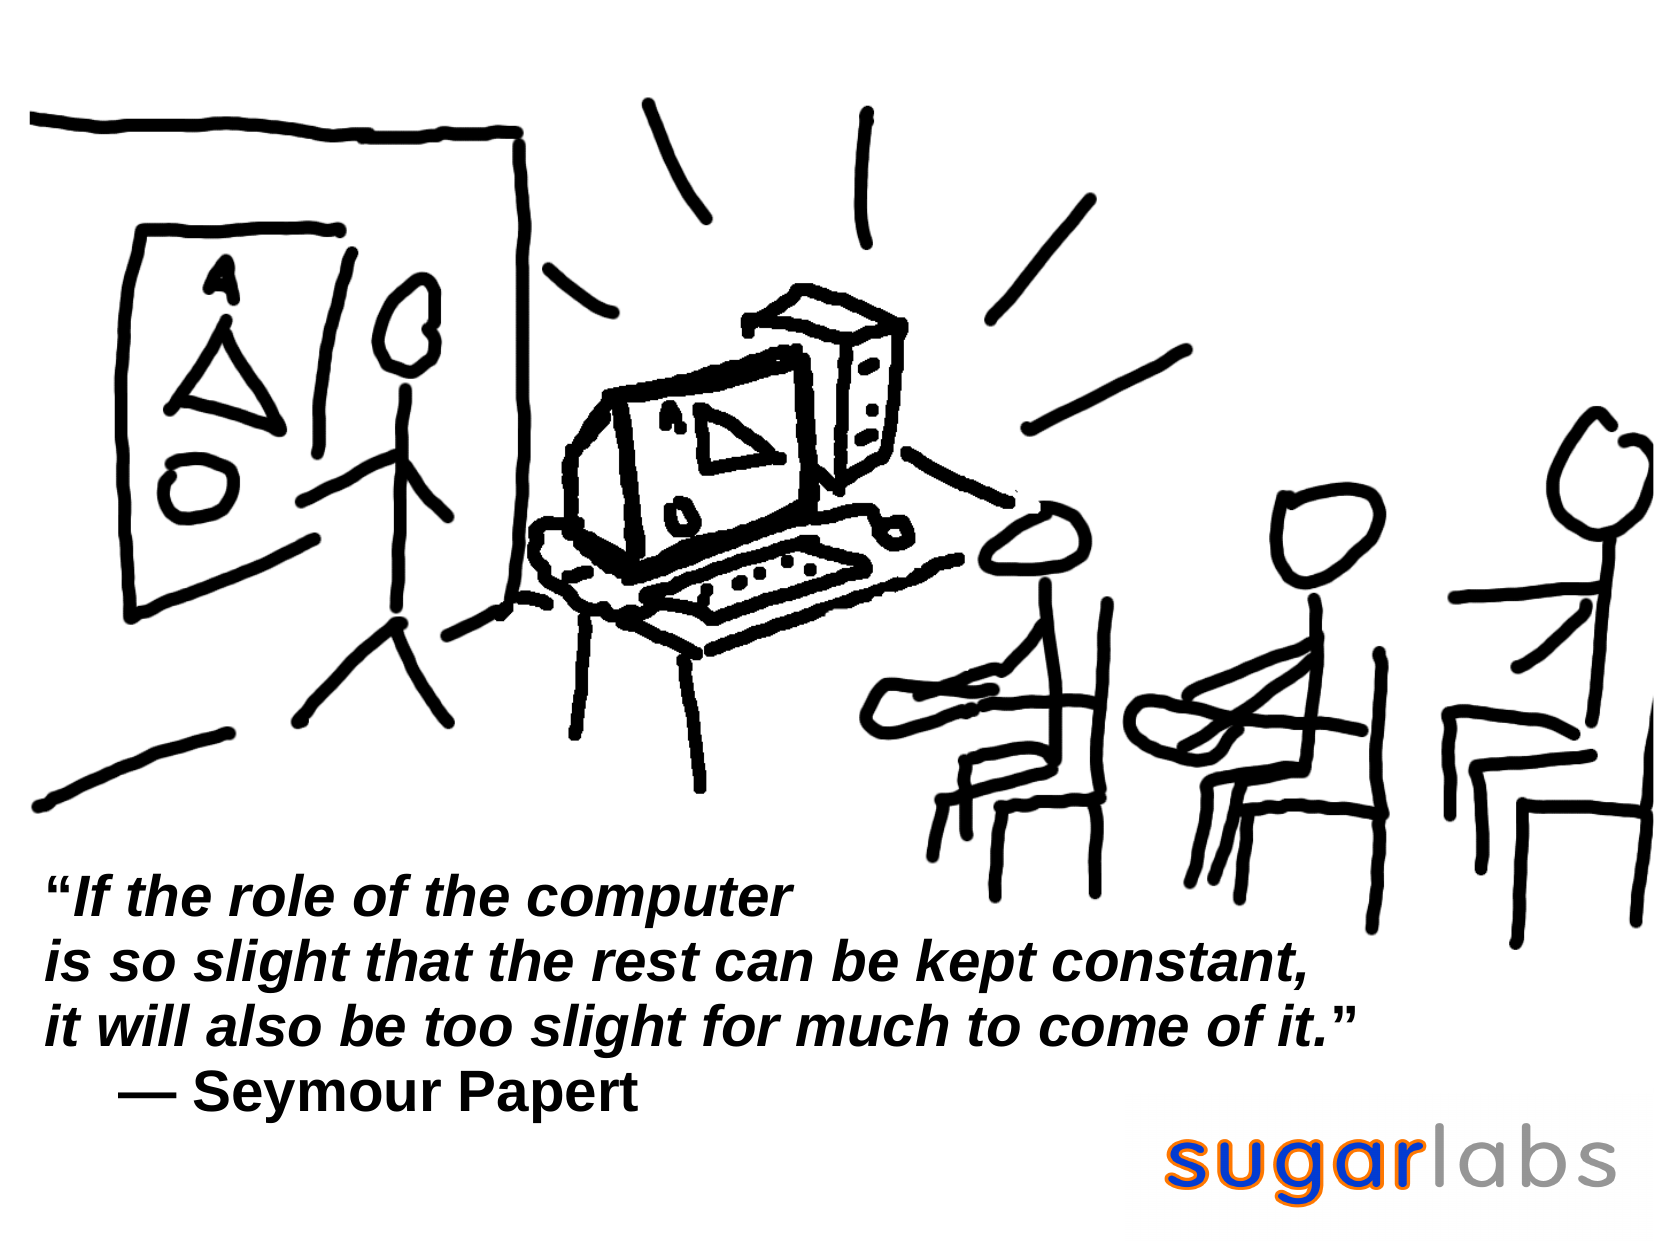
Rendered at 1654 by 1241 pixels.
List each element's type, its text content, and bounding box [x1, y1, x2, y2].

picture [0, 29, 1654, 1241]
text_box “If the role of the computer is so slight that the rest can be kept constant, it will also be too slight for much to come of it.” — Seymour Papert [29, 856, 1536, 1132]
